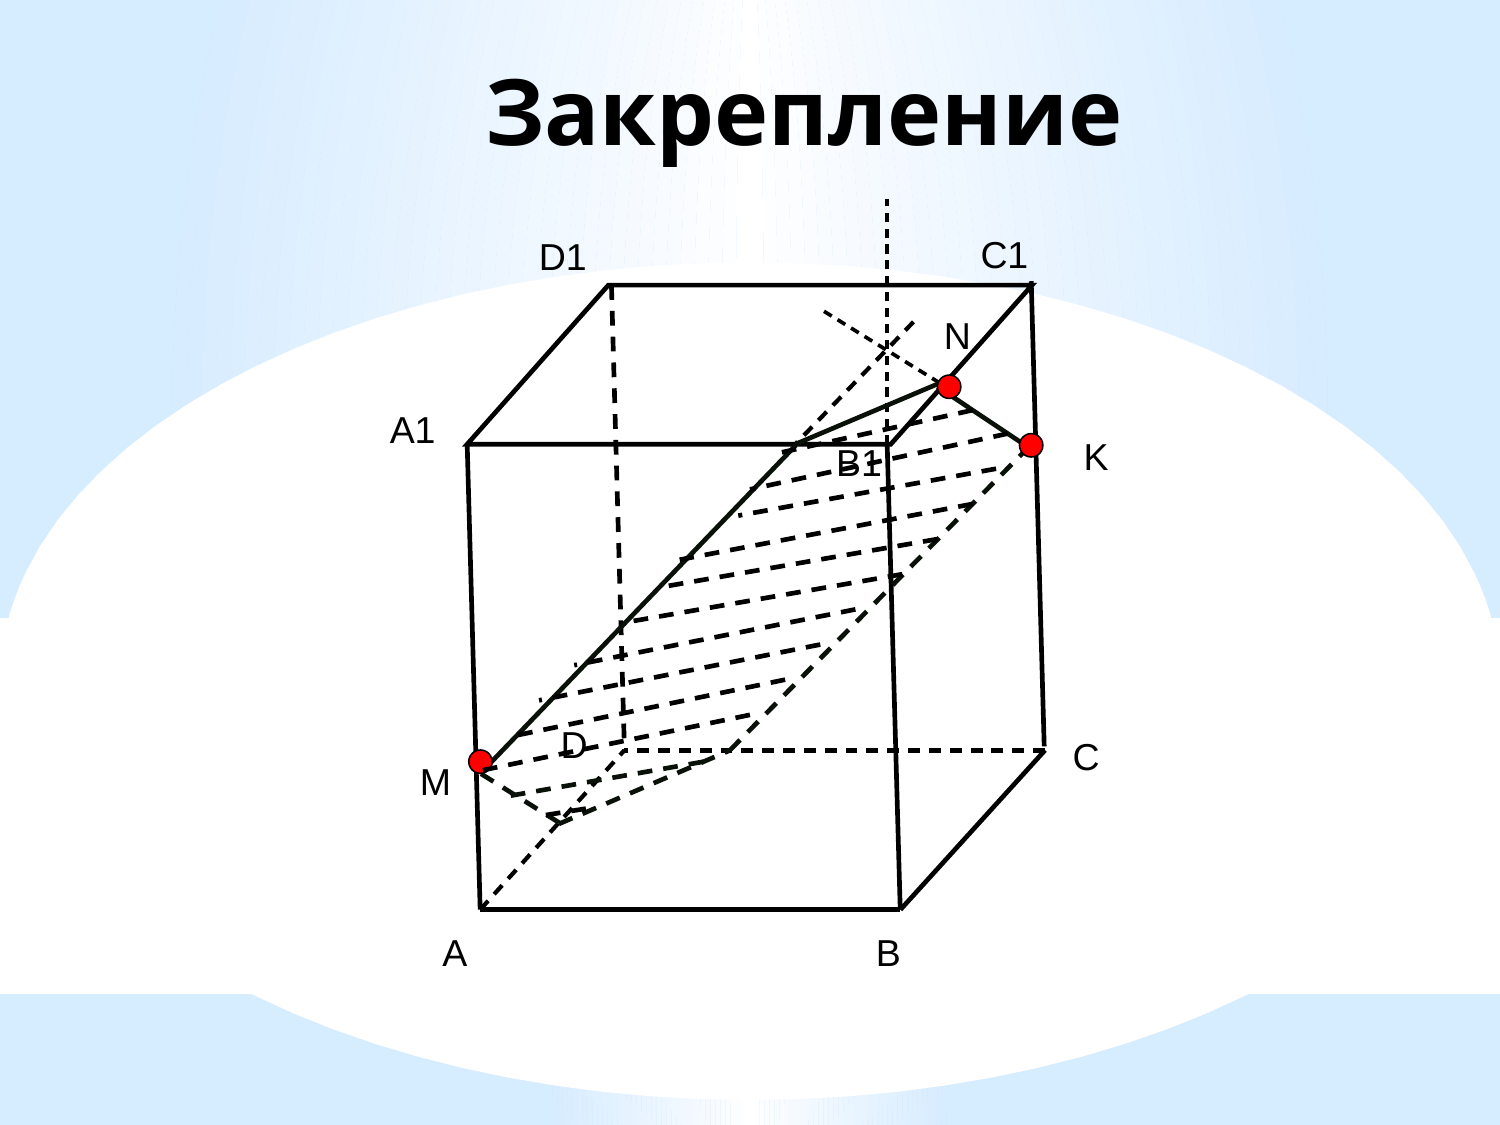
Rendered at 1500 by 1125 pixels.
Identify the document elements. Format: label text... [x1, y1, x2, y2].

text_box A [427, 921, 507, 982]
text_box K [1068, 425, 1124, 486]
text_box M [405, 750, 466, 811]
text_box [1019, 433, 1043, 458]
text_box A1 [374, 398, 454, 459]
text_box Закрепление [470, 46, 1139, 172]
text_box D [545, 713, 625, 774]
text_box B [861, 921, 940, 982]
text_box [468, 749, 493, 774]
text_box [937, 375, 961, 399]
text_box C [1058, 725, 1137, 786]
text_box D1 [524, 225, 630, 286]
text_box N [929, 304, 986, 365]
text_box C1 [965, 223, 1072, 284]
text_box B1 [821, 431, 901, 492]
